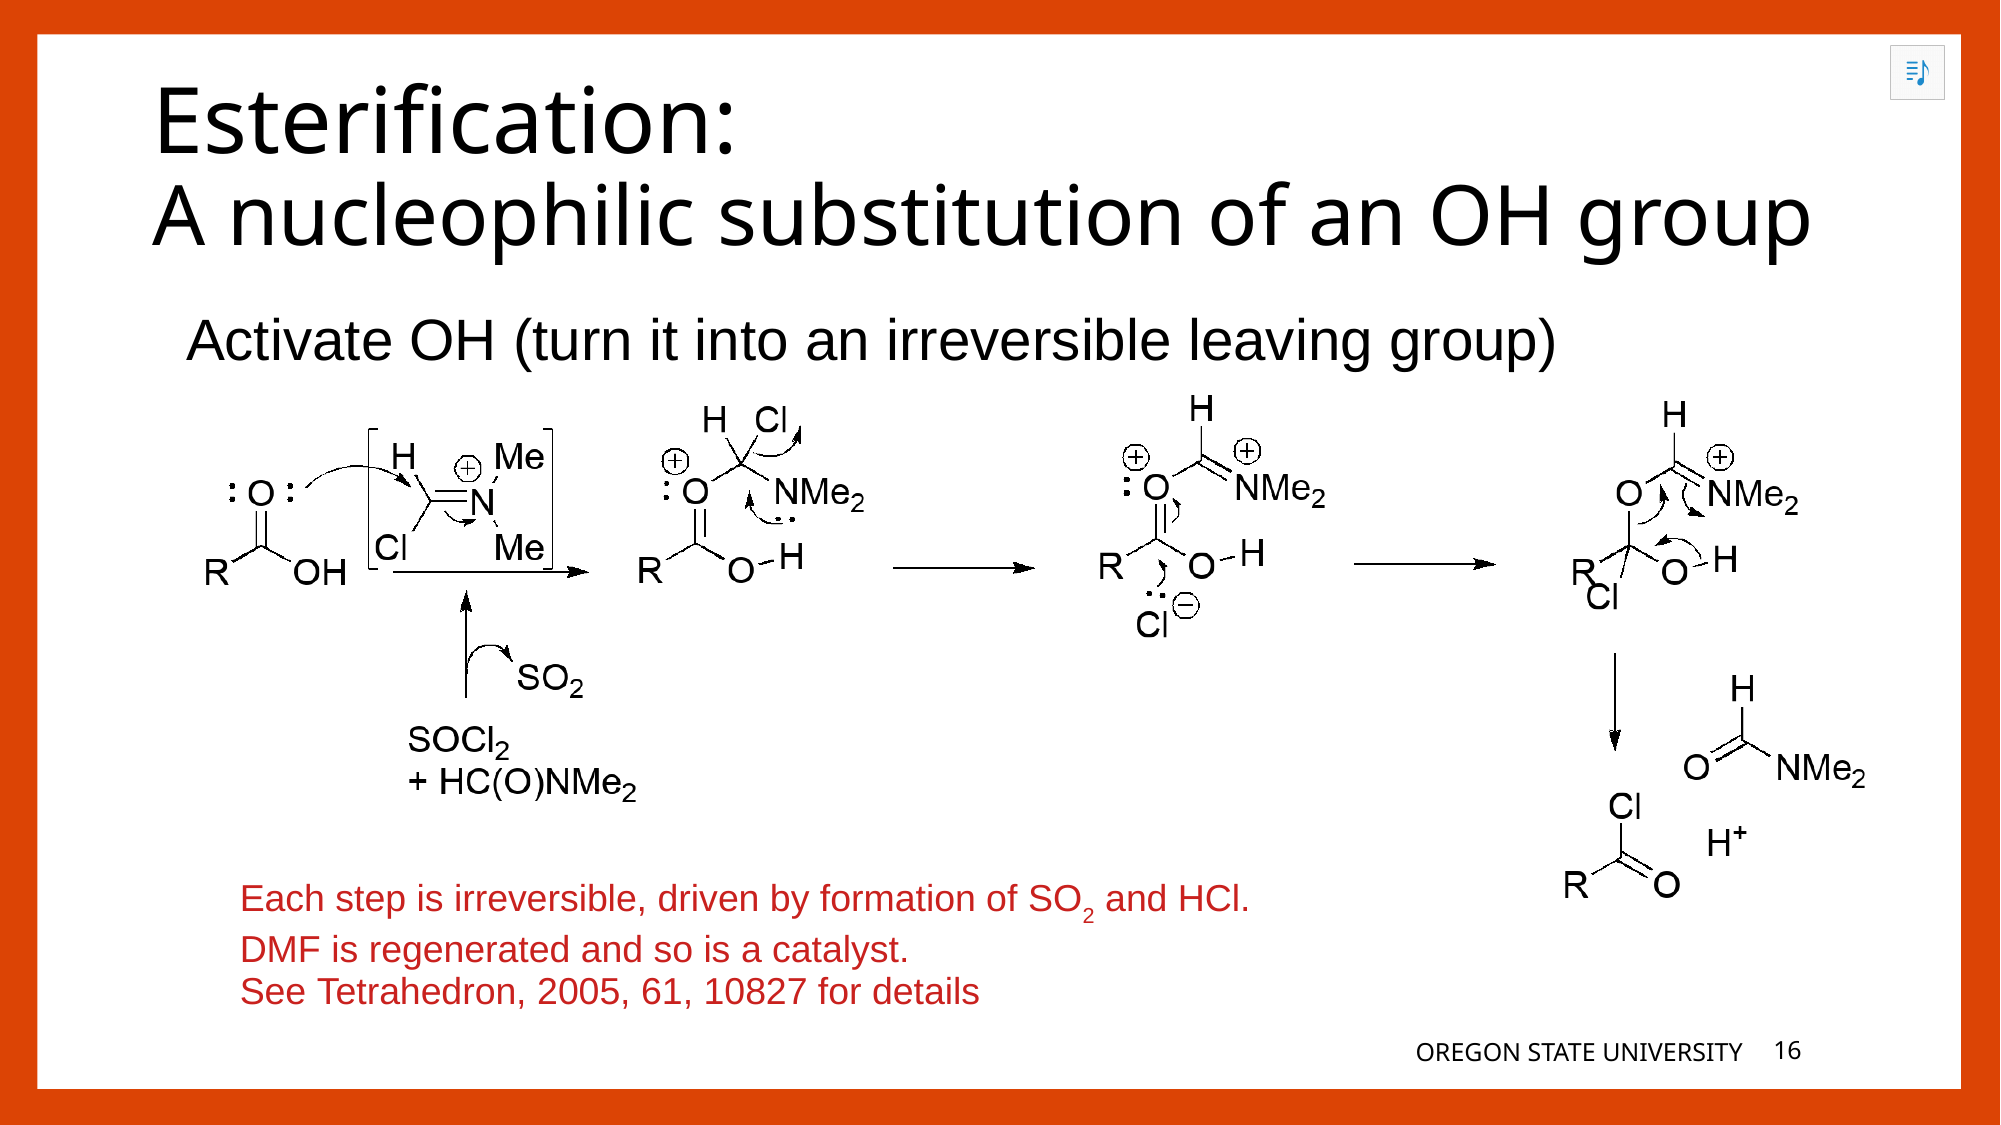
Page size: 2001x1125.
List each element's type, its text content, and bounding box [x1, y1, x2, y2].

slide_number 1 [1758, 1021, 1863, 1082]
footer OREGON STATE UNIVERSITY [662, 1021, 1758, 1082]
text_box Activate OH (turn it into an irreversible leaving group) [171, 299, 1576, 380]
text_box [1890, 45, 1946, 101]
title Esterification: A nucleophilic substitution of an OH group [137, 59, 1863, 278]
text_box Each step is irreversible, driven by formation of SO2 and HCl. DMF is regenerated and so is a catalyst. See Tetrahedron, 2005, 61, 10827 for details [225, 870, 1266, 1020]
picture [150, 383, 1885, 1006]
